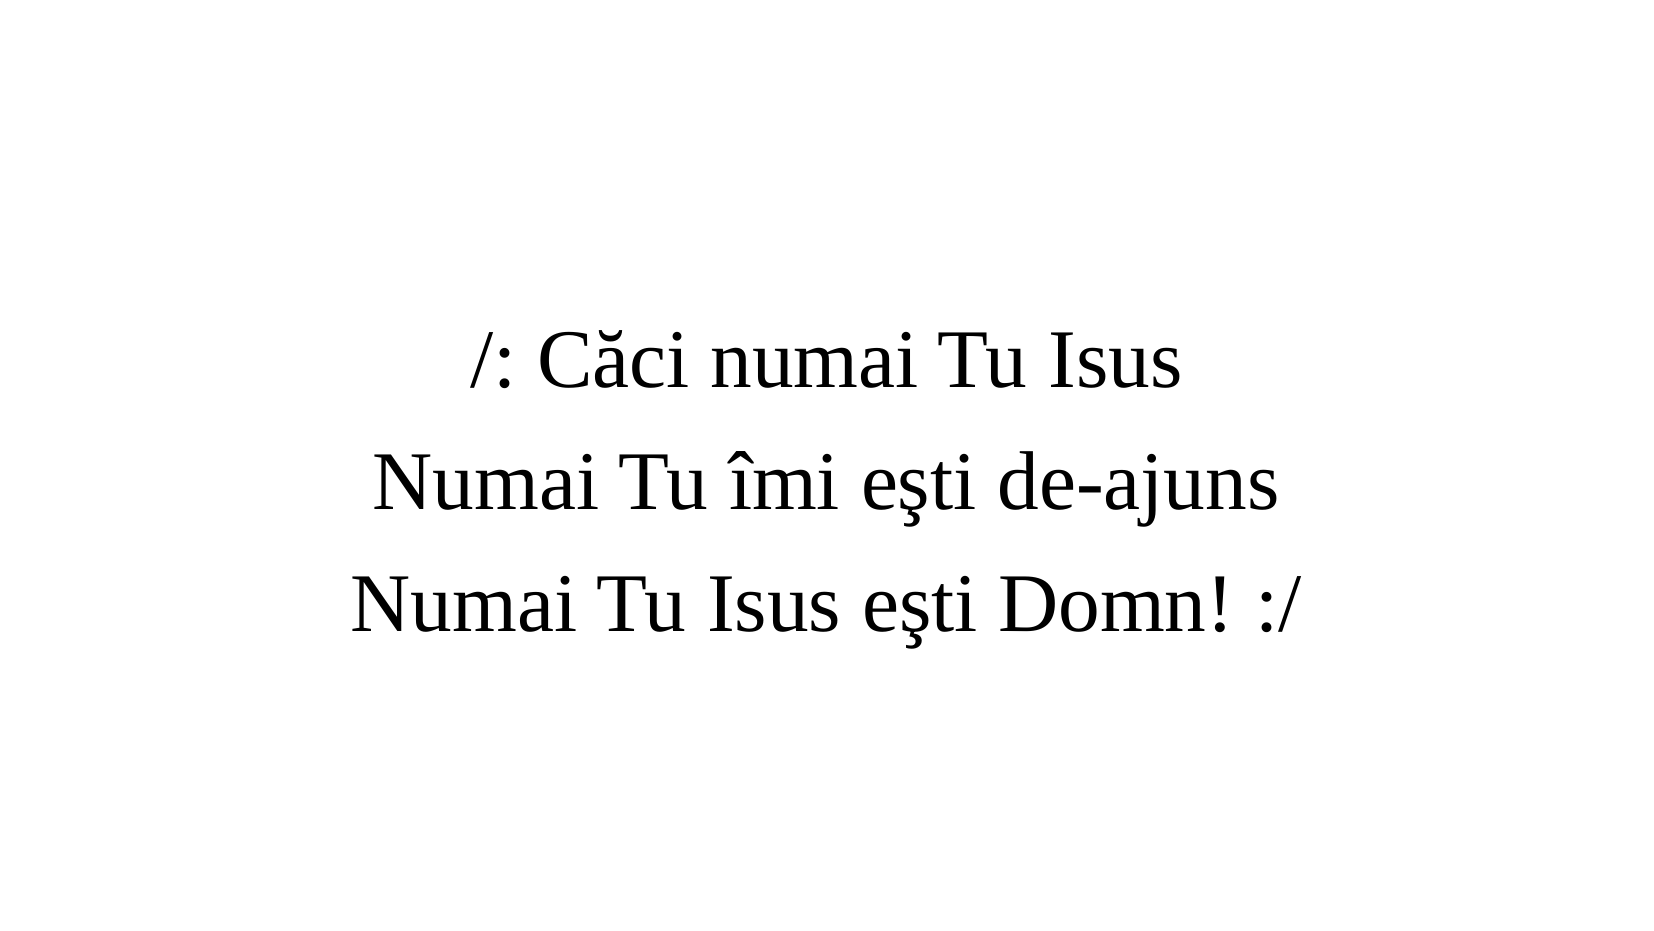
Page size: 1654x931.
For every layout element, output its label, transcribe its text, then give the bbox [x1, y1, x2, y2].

subtitle /: Căci numai Tu Isus Numai Tu îmi eşti de-ajuns Numai Tu Isus eşti Domn! :/ [70, 301, 1583, 651]
